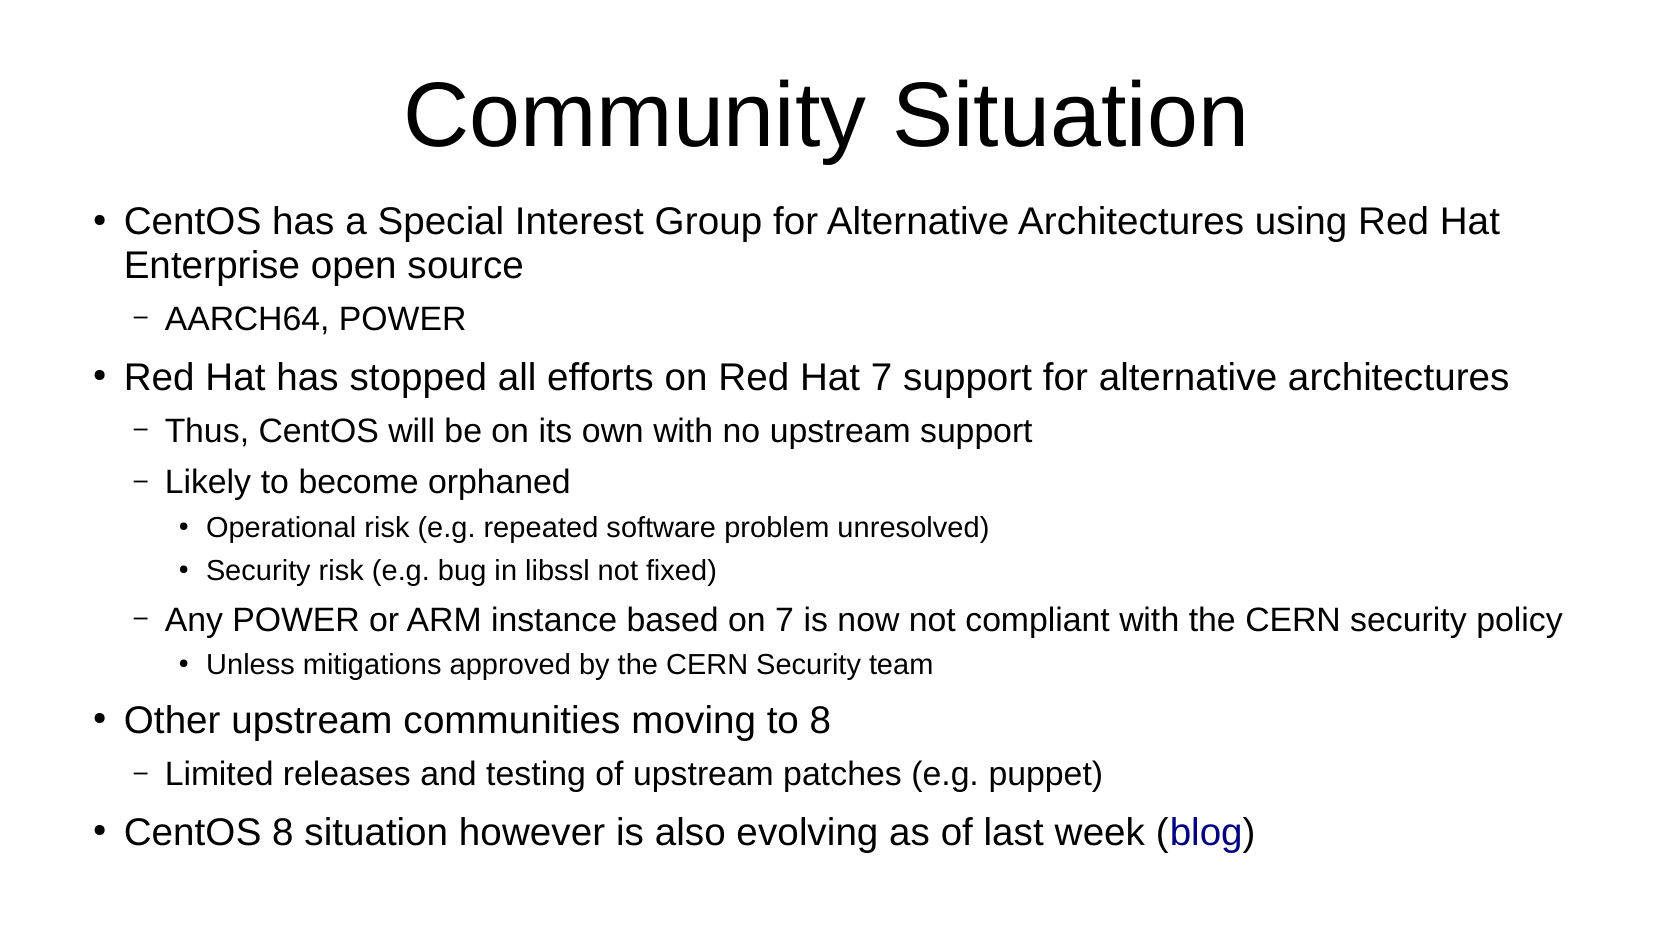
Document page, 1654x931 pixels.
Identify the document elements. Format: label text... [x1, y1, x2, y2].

title Community Situation [82, 37, 1571, 193]
list CentOS has a Special Interest Group for Alternative Architectures using Red Hat Enterprise open source AARCH64, POWER Red Hat has stopped all efforts on Red Hat 7 support for alternative architectures Thus, CentOS will be on its own with no upstream support Likely to become orphaned Operational risk (e.g. repeated software problem unresolved) Security risk (e.g. bug in libssl not fixed) Any POWER or ARM instance based on 7 is now not compliant with the CERN security policy Unless mitigations approved by the CERN Security team Other upstream communities moving to 8 Limited releases and testing of upstream patches (e.g. puppet) CentOS 8 situation however is also evolving as of last week (blog) [82, 199, 1571, 898]
